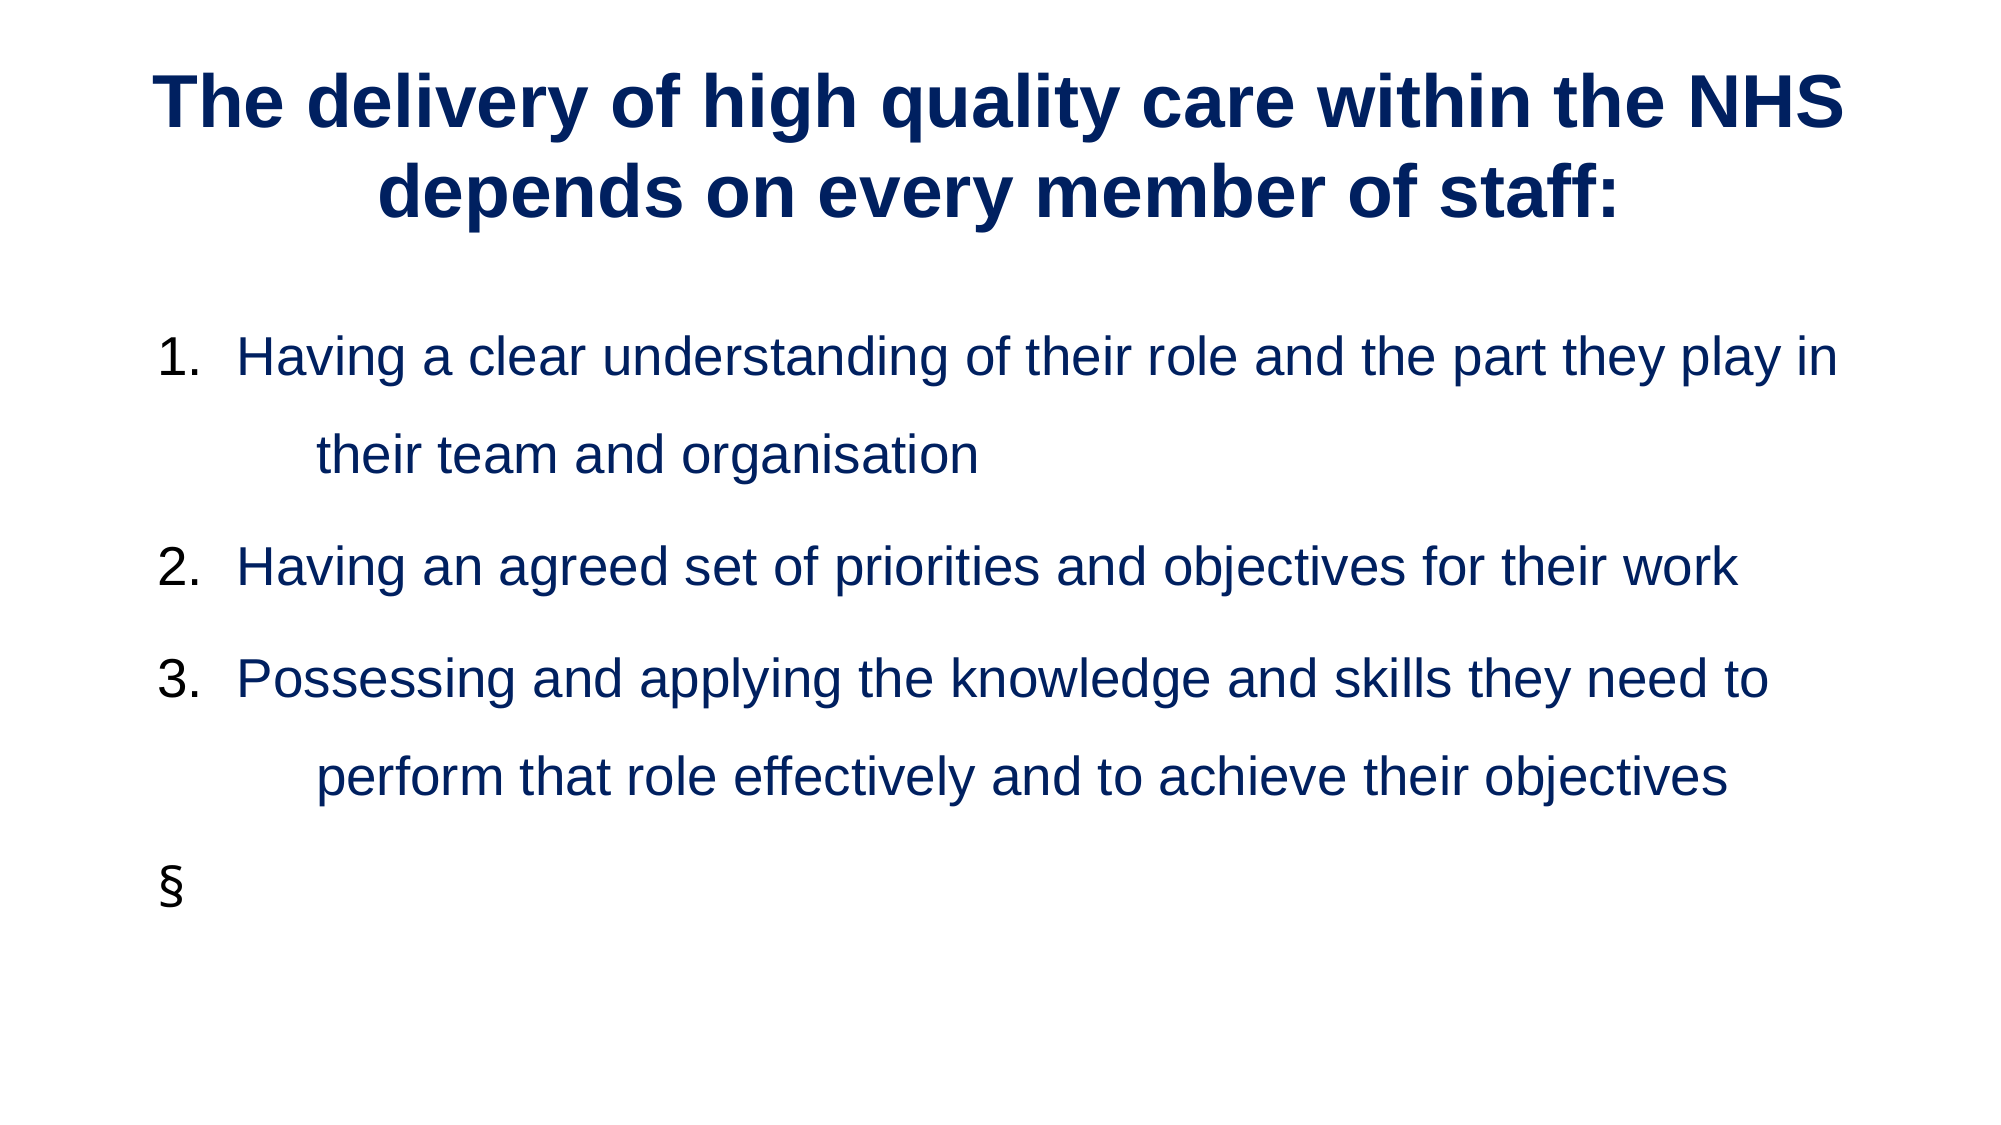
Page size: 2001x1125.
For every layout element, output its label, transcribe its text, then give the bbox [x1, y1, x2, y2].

title The delivery of high quality care within the NHS depends on every member of staff: [99, 45, 1900, 233]
list Having a clear understanding of their role and the part they play in their team and organisation Having an agreed set of priorities and objectives for their work Possessing and applying the knowledge and skills they need to perform that role effectively and to achieve their objectives [142, 279, 1858, 973]
